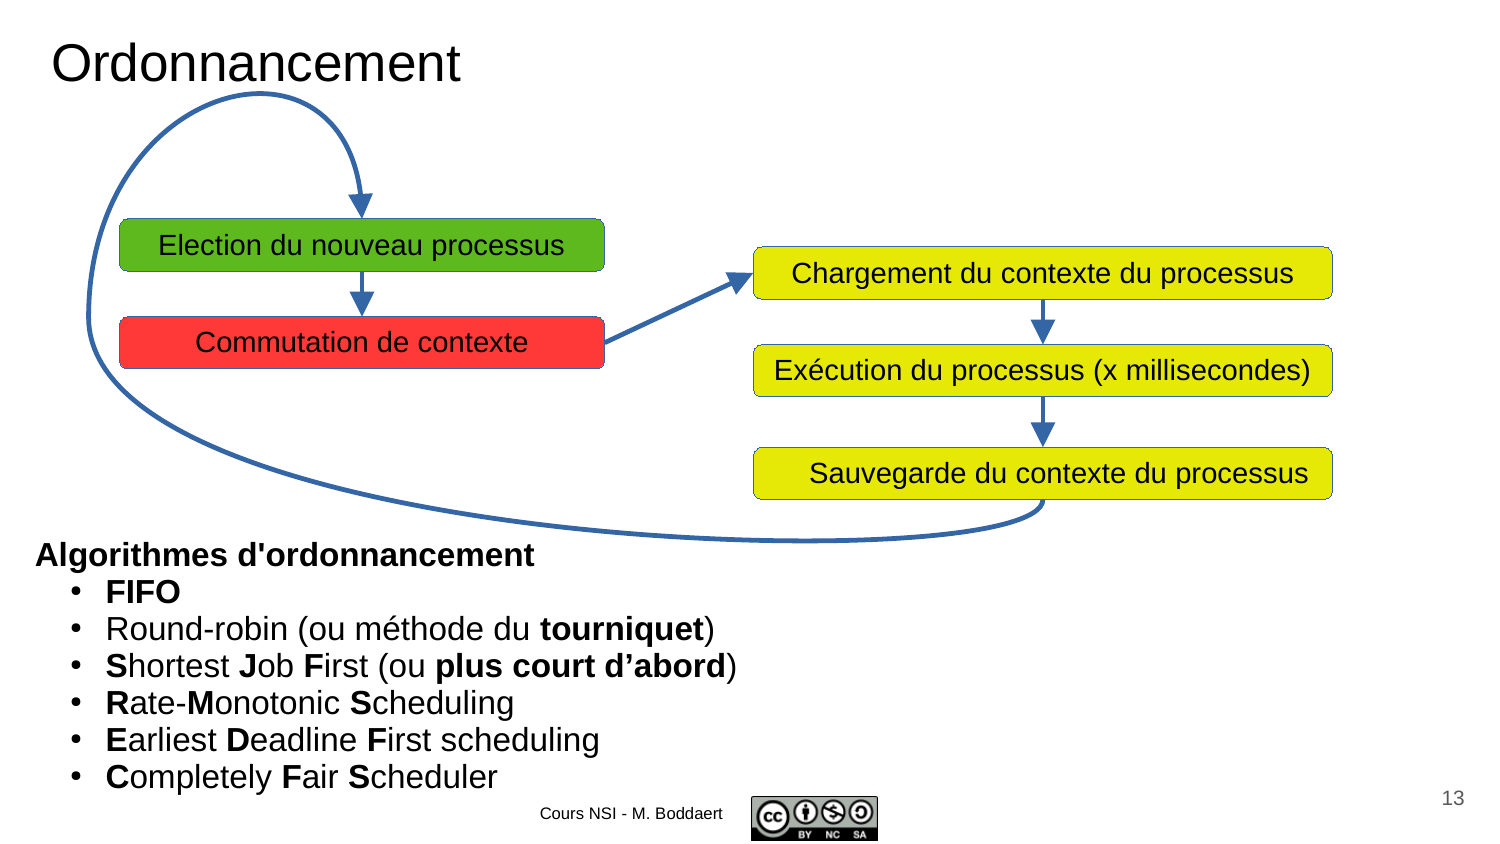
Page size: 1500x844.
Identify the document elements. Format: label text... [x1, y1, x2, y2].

title Ordonnancement [210, 97, 305, 108]
text_box Commutation de contexte [119, 316, 605, 369]
text_box Chargement du contexte du processus [753, 246, 1333, 300]
text_box Exécution du processus (x millisecondes) [753, 344, 1333, 397]
text_box Election du nouveau processus [119, 218, 605, 272]
text_box Algorithmes d'ordonnancement FIFO Round-robin (ou méthode du tourniquet) Shortest Job First (ou plus court d’abord) Rate-Monotonic Scheduling Earliest Deadline First scheduling Completely Fair Scheduler [19, 529, 798, 844]
picture [798, 796, 878, 841]
slide_number <numéro> [1389, 764, 1480, 830]
title Ordonnancement [51, 13, 1449, 108]
text_box Sauvegarde du contexte du processus [753, 447, 1333, 500]
